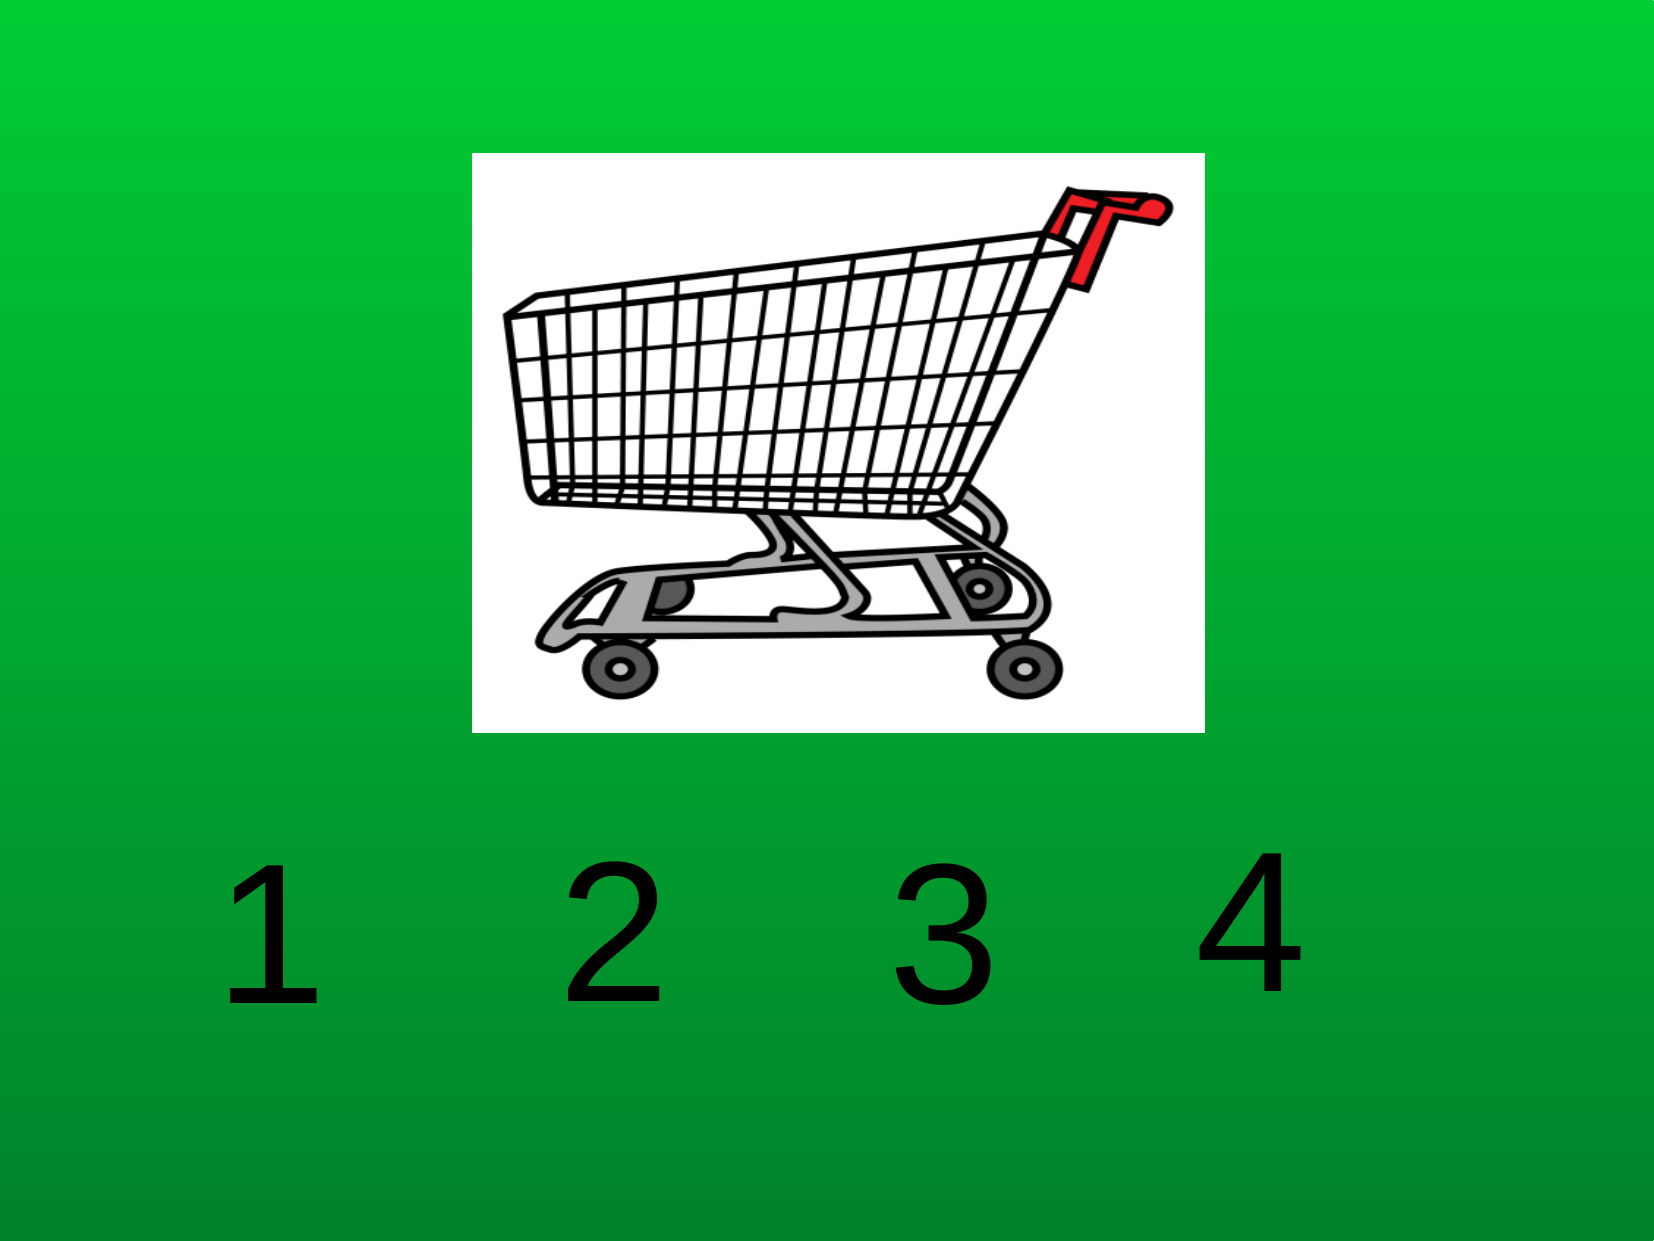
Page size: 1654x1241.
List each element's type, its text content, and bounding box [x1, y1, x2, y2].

picture [472, 153, 1205, 733]
text_box 2 [543, 812, 780, 1052]
text_box 3 [874, 814, 1111, 1054]
text_box 4 [1181, 803, 1418, 1042]
text_box 1 [200, 814, 438, 1054]
